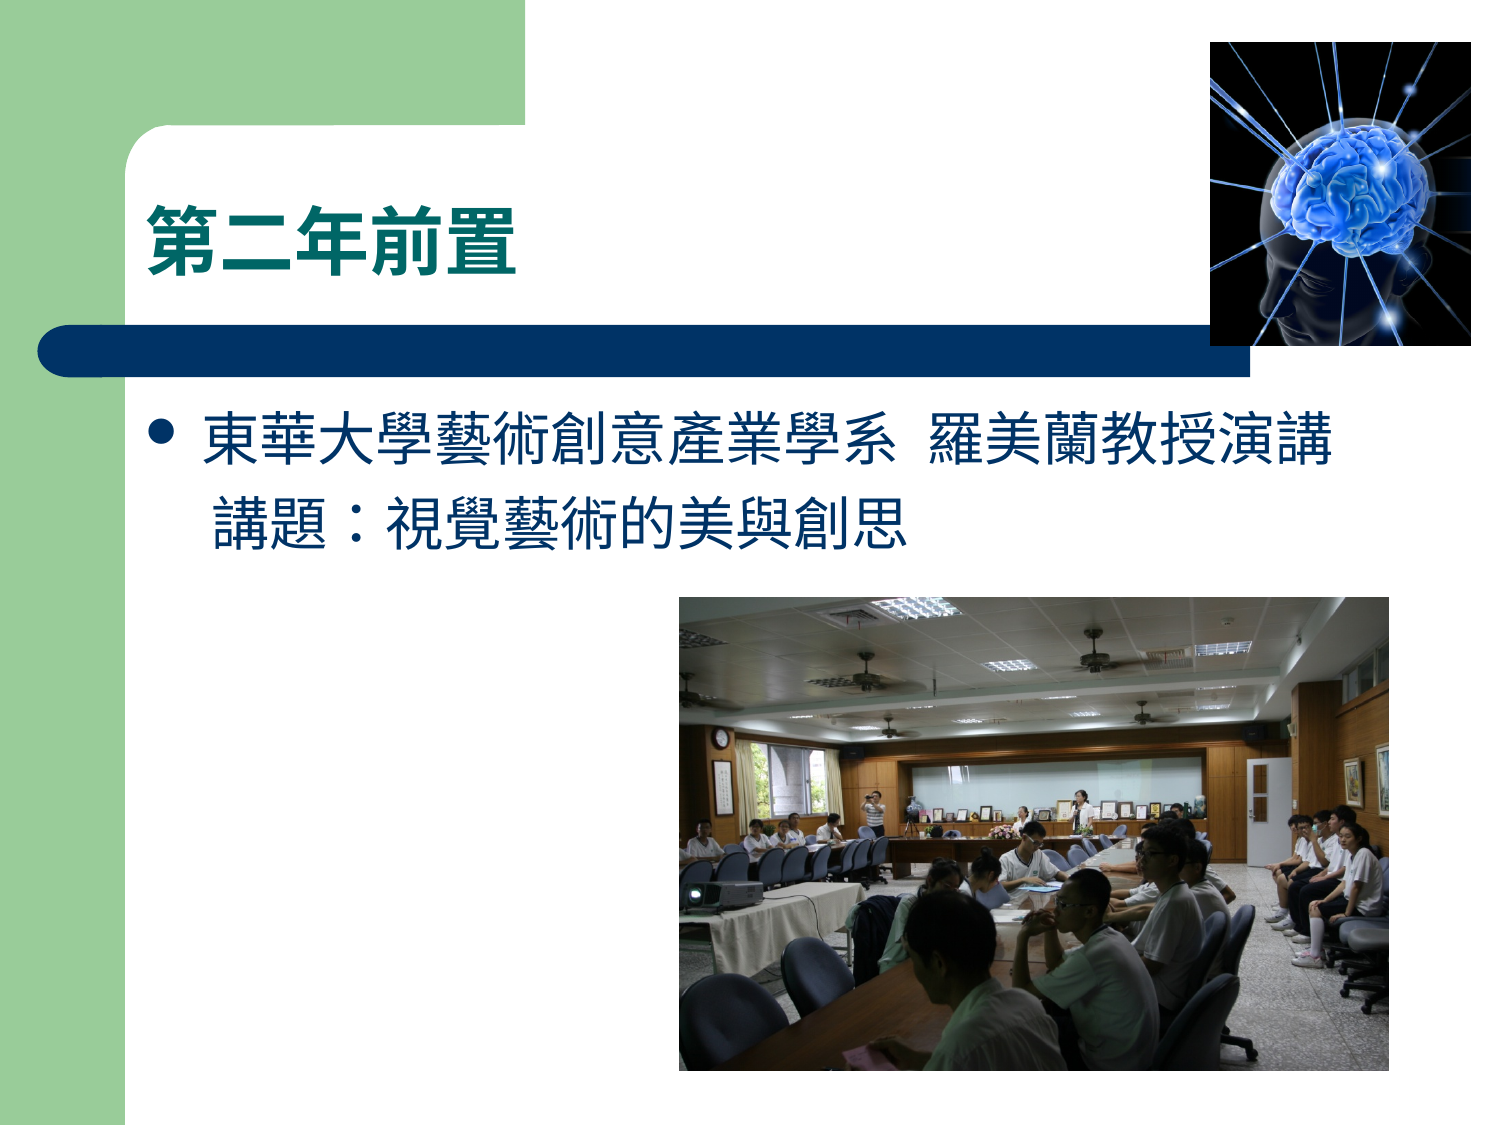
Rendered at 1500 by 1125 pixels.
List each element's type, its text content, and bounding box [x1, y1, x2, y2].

title 第二年前置 [136, 136, 1210, 301]
list 東華大學藝術創意產業學系 羅美蘭教授演講 講題：視覺藝術的美與創思 [137, 387, 1400, 999]
picture [679, 597, 1389, 1071]
picture [1210, 42, 1471, 346]
